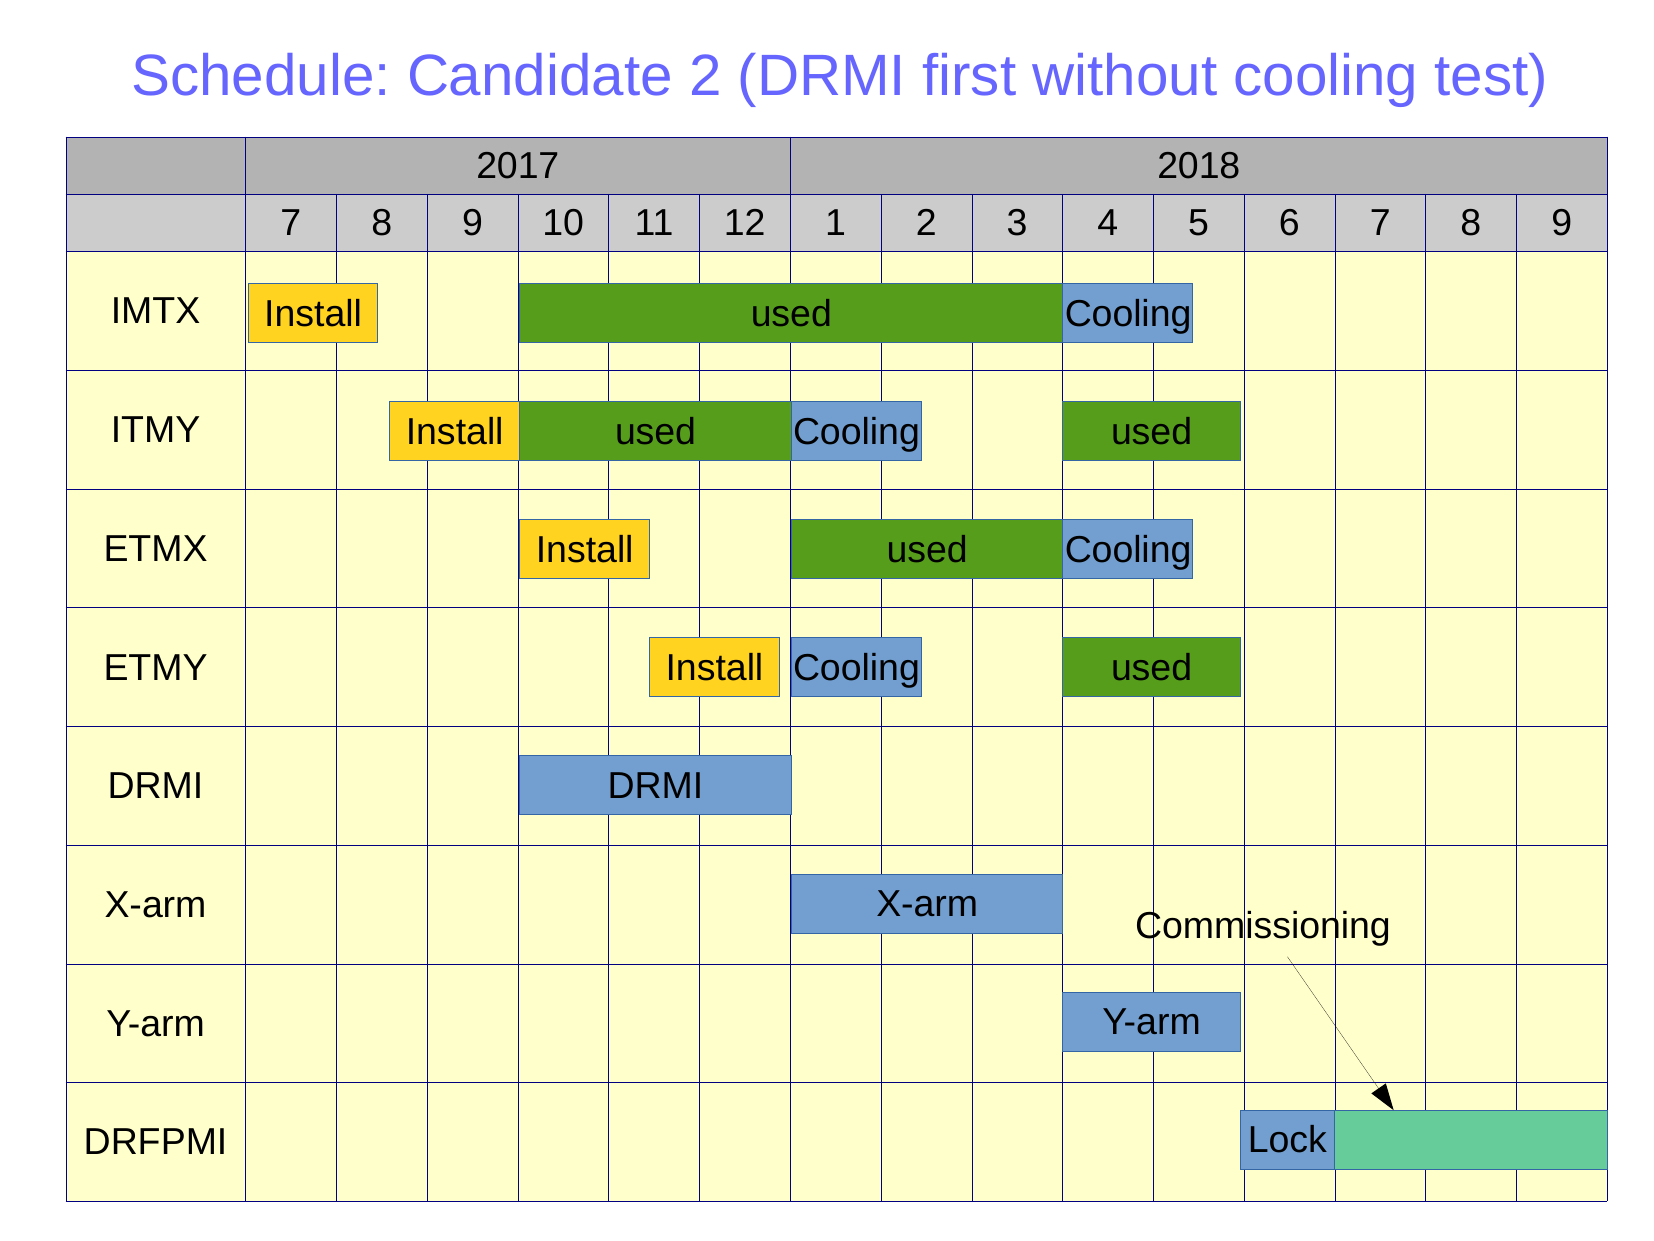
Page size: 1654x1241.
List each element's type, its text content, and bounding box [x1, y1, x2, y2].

table_cell [428, 727, 518, 845]
table_cell [700, 727, 790, 755]
table_cell [337, 1083, 427, 1201]
table_cell [519, 371, 608, 401]
table_cell [791, 727, 881, 845]
table_cell [882, 490, 972, 519]
table_cell [1426, 727, 1516, 845]
table_cell [1063, 371, 1153, 401]
table_cell [246, 1083, 336, 1201]
table_cell [973, 727, 1062, 845]
text_box [1334, 1110, 1608, 1170]
table_cell [1336, 727, 1425, 845]
table_cell [1063, 1083, 1153, 1201]
table_cell [1387, 1083, 1425, 1110]
table_cell [1154, 955, 1244, 964]
table_cell [882, 965, 972, 1082]
table_cell [973, 934, 1062, 964]
table_cell [337, 727, 427, 845]
table_cell [1063, 490, 1153, 519]
table_cell [1336, 490, 1425, 607]
table_cell [700, 815, 790, 845]
table_cell [1063, 697, 1153, 726]
table_cell [1063, 461, 1153, 489]
table_cell 2 [882, 195, 972, 251]
table_cell [519, 1083, 608, 1201]
table_cell [700, 965, 790, 1082]
table_cell [246, 252, 336, 370]
table_cell [1517, 490, 1607, 607]
table_cell [700, 608, 790, 726]
table_cell [1245, 371, 1335, 489]
table_cell [337, 846, 427, 964]
table_cell [791, 608, 881, 637]
table_cell [1426, 490, 1516, 607]
table_cell [1063, 1052, 1153, 1082]
table_cell [1245, 252, 1335, 370]
table_cell [1245, 727, 1335, 845]
table_cell [1517, 727, 1607, 845]
table_cell 12 [700, 195, 790, 251]
text_box Cooling [791, 637, 922, 697]
table_cell 11 [609, 195, 699, 251]
text_box Y-arm [1062, 992, 1241, 1052]
table_header [67, 138, 245, 194]
table_cell [1154, 608, 1244, 726]
table_cell [337, 371, 427, 489]
table_cell [882, 1083, 972, 1201]
table_cell [428, 461, 518, 489]
table_cell [609, 727, 699, 755]
table_cell [882, 846, 972, 874]
text_box X-arm [791, 874, 1063, 934]
table_cell [519, 461, 608, 489]
table_cell [973, 343, 1062, 370]
table_cell [1063, 608, 1153, 637]
table_cell [791, 343, 881, 370]
text_box used [1062, 637, 1241, 697]
table_cell [700, 461, 790, 489]
table_cell [246, 965, 336, 1082]
table_cell [1336, 252, 1425, 370]
table_cell ETMY [67, 608, 245, 726]
table_cell [428, 1083, 518, 1201]
table_cell 10 [519, 195, 608, 251]
table_cell [1336, 371, 1425, 489]
table_cell [337, 252, 427, 370]
table_cell [246, 490, 336, 607]
table_cell 8 [1426, 195, 1516, 251]
table_cell 9 [1517, 195, 1607, 251]
table_cell [1426, 1083, 1516, 1110]
table_cell [973, 371, 1062, 489]
table_cell [1063, 965, 1153, 992]
table_cell [882, 252, 972, 283]
table_cell [882, 371, 972, 489]
text_box Commissioning [1120, 897, 1406, 955]
table_cell [791, 579, 881, 607]
table_cell [1154, 846, 1244, 897]
table_cell [1517, 371, 1607, 489]
table_cell [882, 579, 972, 607]
table_cell [519, 343, 608, 370]
table_cell [246, 608, 336, 726]
table_cell [519, 579, 608, 607]
table_cell [791, 1083, 881, 1201]
table_cell [791, 461, 881, 489]
table_cell [337, 965, 427, 1082]
table_cell 8 [337, 195, 427, 251]
table_cell [1154, 727, 1244, 845]
table_cell [1063, 579, 1153, 607]
table_cell 1 [791, 195, 881, 251]
text_box used [791, 519, 1063, 579]
table_cell [519, 815, 608, 845]
text_box Cooling [792, 401, 922, 461]
table_cell [1245, 608, 1335, 726]
table_cell [609, 371, 699, 401]
table_cell [1154, 1083, 1244, 1201]
table_cell [1336, 1029, 1373, 1082]
table_cell [428, 490, 518, 607]
table_cell [1517, 1083, 1607, 1110]
table_cell ETMX [67, 490, 245, 607]
table_cell [1063, 343, 1153, 370]
table_cell [791, 846, 881, 874]
table_cell [1063, 846, 1153, 964]
table_cell 7 [246, 195, 336, 251]
table_cell [973, 846, 1062, 874]
table_cell 4 [1063, 195, 1153, 251]
table_cell [519, 252, 608, 283]
table_cell [1294, 965, 1335, 1023]
table_cell [1517, 846, 1607, 964]
table_cell [882, 608, 972, 726]
table_cell [791, 252, 881, 283]
table_cell [1517, 965, 1607, 1082]
text_box Schedule: Candidate 2 (DRMI first without cooling test) [116, 35, 1566, 116]
text_box Install [649, 637, 780, 697]
table_cell [700, 343, 790, 370]
text_box used [519, 401, 792, 461]
table_cell [700, 1083, 790, 1201]
table_cell [1336, 1083, 1392, 1110]
table_cell [609, 846, 699, 964]
table_cell [882, 343, 972, 370]
table_cell [428, 371, 518, 401]
table_cell [609, 461, 699, 489]
table_cell [1426, 371, 1516, 489]
table_cell [791, 965, 881, 1082]
table_cell [973, 579, 1062, 607]
table_cell [1245, 965, 1335, 1082]
table_cell IMTX [67, 252, 245, 370]
table_cell [67, 195, 245, 251]
table_cell [337, 490, 427, 607]
table_cell [609, 490, 699, 607]
text_box Install [519, 519, 650, 579]
table_cell [973, 252, 1062, 283]
table_cell [973, 1083, 1062, 1201]
table_cell 3 [973, 195, 1062, 251]
table_cell [519, 490, 608, 519]
table_cell [1245, 1170, 1335, 1201]
table_cell [1336, 1170, 1425, 1201]
table_cell [1336, 608, 1425, 726]
table_cell [246, 727, 336, 845]
table_cell X-arm [67, 846, 245, 964]
table_cell [1426, 846, 1516, 964]
table_cell [882, 934, 972, 964]
table_cell [428, 846, 518, 964]
table_cell [337, 608, 427, 726]
table_cell 6 [1245, 195, 1335, 251]
text_box used [519, 283, 1063, 343]
table_cell [1245, 955, 1335, 964]
table_cell [791, 934, 881, 964]
table_header 2017 [246, 138, 790, 194]
table_cell [519, 727, 608, 755]
table_cell [609, 252, 699, 283]
table_cell Y-arm [67, 965, 245, 1082]
table_cell [609, 965, 699, 1082]
table_cell 5 [1154, 195, 1244, 251]
table_cell ITMY [67, 371, 245, 489]
text_box DRMI [519, 755, 792, 815]
table_cell [1426, 965, 1516, 1082]
table_cell [700, 371, 790, 401]
table_cell [519, 608, 608, 726]
text_box Install [248, 283, 378, 343]
table_cell DRMI [67, 727, 245, 845]
table_cell [1517, 608, 1607, 726]
table_cell [609, 343, 699, 370]
table_cell [1426, 252, 1516, 370]
table_cell [1063, 252, 1153, 283]
table_cell [609, 815, 699, 845]
table_cell [428, 608, 518, 726]
table_cell [791, 371, 881, 401]
text_box used [1062, 401, 1241, 461]
table_cell [1154, 371, 1244, 489]
table_cell [791, 697, 881, 726]
table_cell [700, 252, 790, 283]
table_cell [1336, 965, 1425, 1082]
table_cell [1063, 727, 1153, 845]
table_cell [1517, 252, 1607, 370]
table_cell [1517, 1170, 1607, 1201]
table_cell [519, 965, 608, 1082]
table_cell [973, 490, 1062, 519]
table_cell [1245, 846, 1335, 897]
table_cell 9 [428, 195, 518, 251]
text_box Install [389, 401, 519, 461]
table_cell [1426, 1170, 1516, 1201]
table_cell [519, 846, 608, 964]
table_cell [428, 252, 518, 370]
table_cell [428, 965, 518, 1082]
text_box Cooling [1063, 283, 1193, 343]
table_cell [700, 846, 790, 964]
table_cell [1154, 252, 1244, 370]
table_cell [1426, 608, 1516, 726]
text_box Cooling [1063, 519, 1193, 579]
table_cell [973, 965, 1062, 1082]
table_cell [609, 608, 699, 726]
table_cell [1154, 965, 1244, 1082]
table_cell 7 [1336, 195, 1425, 251]
table_cell DRFPMI [67, 1083, 245, 1201]
table_header 2018 [791, 138, 1607, 194]
table_cell [791, 490, 881, 519]
table_cell [1154, 490, 1244, 607]
table_cell [609, 1083, 699, 1201]
table_cell [882, 727, 972, 845]
table_cell [1336, 846, 1425, 964]
table_cell [246, 371, 336, 489]
text_box Lock [1240, 1110, 1334, 1170]
table_cell [1245, 1083, 1335, 1110]
table_cell [700, 490, 790, 607]
table_cell [1245, 490, 1335, 607]
table_cell [246, 846, 336, 964]
table_cell [973, 608, 1062, 726]
